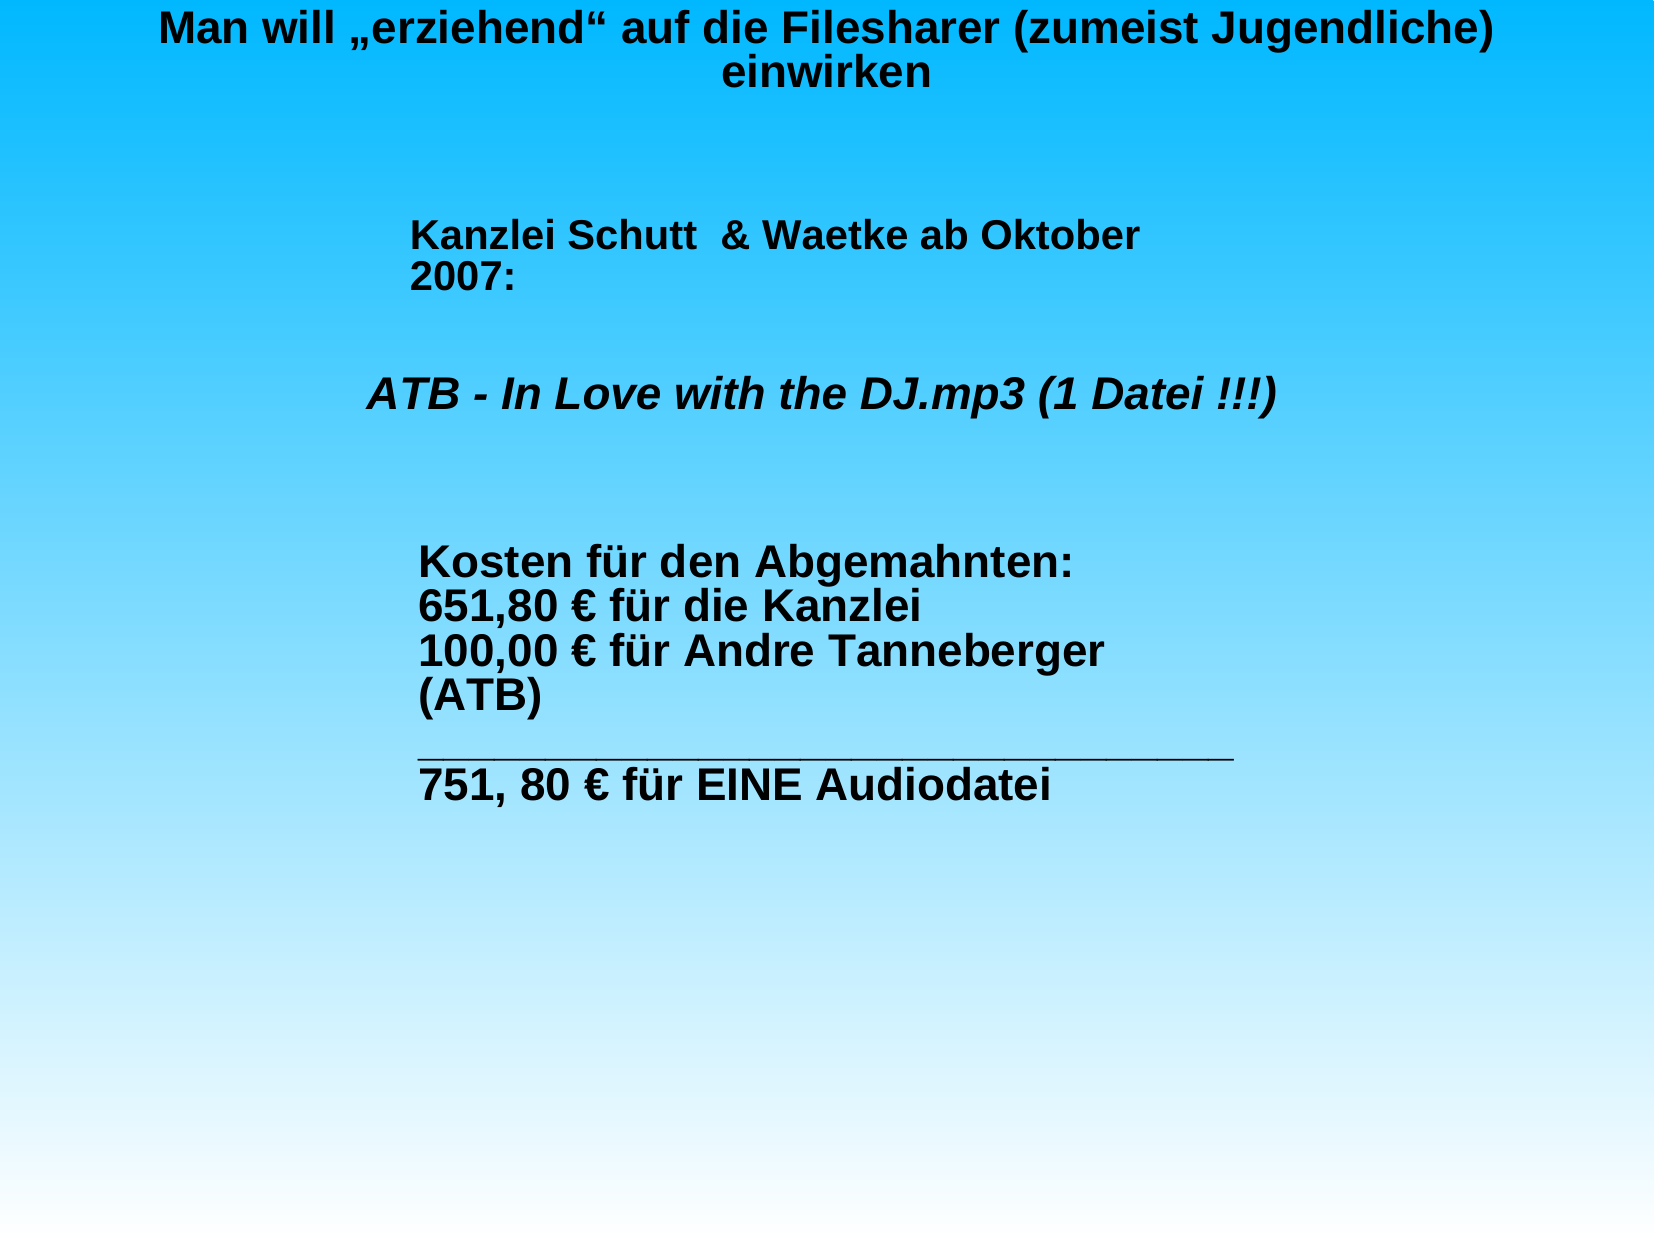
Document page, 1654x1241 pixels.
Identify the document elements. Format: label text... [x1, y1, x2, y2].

text_box ATB - In Love with the DJ.mp3 (1 Datei !!!) [351, 366, 1303, 433]
text_box Kanzlei Schutt & Waetke ab Oktober 2007: [395, 209, 1273, 273]
text_box Man will „erziehend“ auf die Filesharer (zumeist Jugendliche) einwirken [140, 0, 1513, 120]
text_box Kosten für den Abgemahnten: 651,80 € für die Kanzlei 100,00 € für Andre Tanneberger (ATB) ________________________________ 751, 80 € für EINE Audiodatei [403, 534, 1250, 811]
